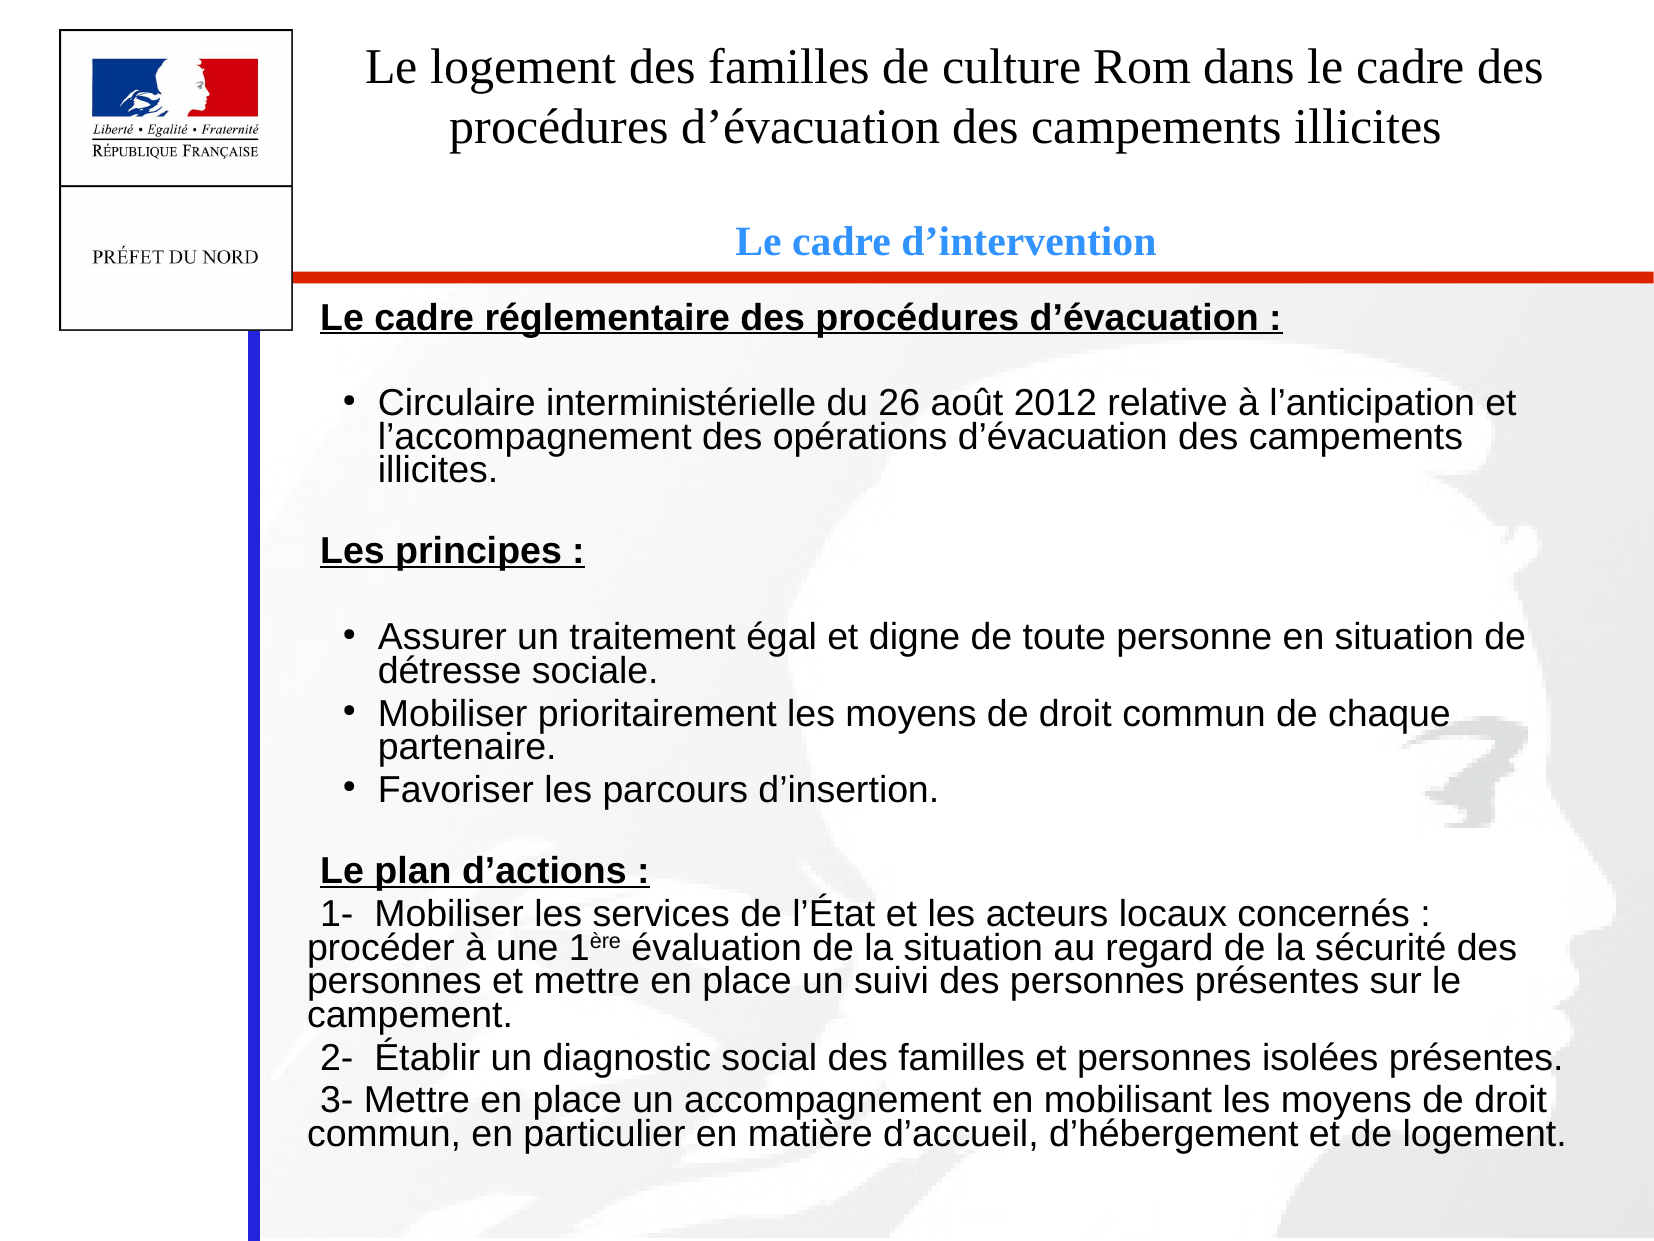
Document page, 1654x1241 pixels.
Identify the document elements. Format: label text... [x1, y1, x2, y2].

picture [59, 29, 293, 331]
title Le logement des familles de culture Rom dans le cadre des procédures d’évacuation des campements illicites Le cadre d’intervention [307, 23, 1586, 272]
subtitle Le cadre réglementaire des procédures d’évacuation : Circulaire interministérielle du 26 août 2012 relative à l’anticipation et l’accompagnement des opérations d’évacuation des campements illicites. Les principes : Assurer un traitement égal et digne de toute personne en situation de détresse sociale. Mobiliser prioritairement les moyens de droit commun de chaque partenaire. Favoriser les parcours d’insertion. Le plan d’actions : 1- Mobiliser les services de l’État et les acteurs locaux concernés : procéder à une 1ère évaluation de la situation au regard de la sécurité des personnes et mettre en place un suivi des personnes présentes sur le campement. 2- Établir un diagnostic social des familles et personnes isolées présentes. 3- Mettre en place un accompagnement en mobilisant les moyens de droit commun, en particulier en matière d’accueil, d’hébergement et de logement. [307, 294, 1574, 1162]
